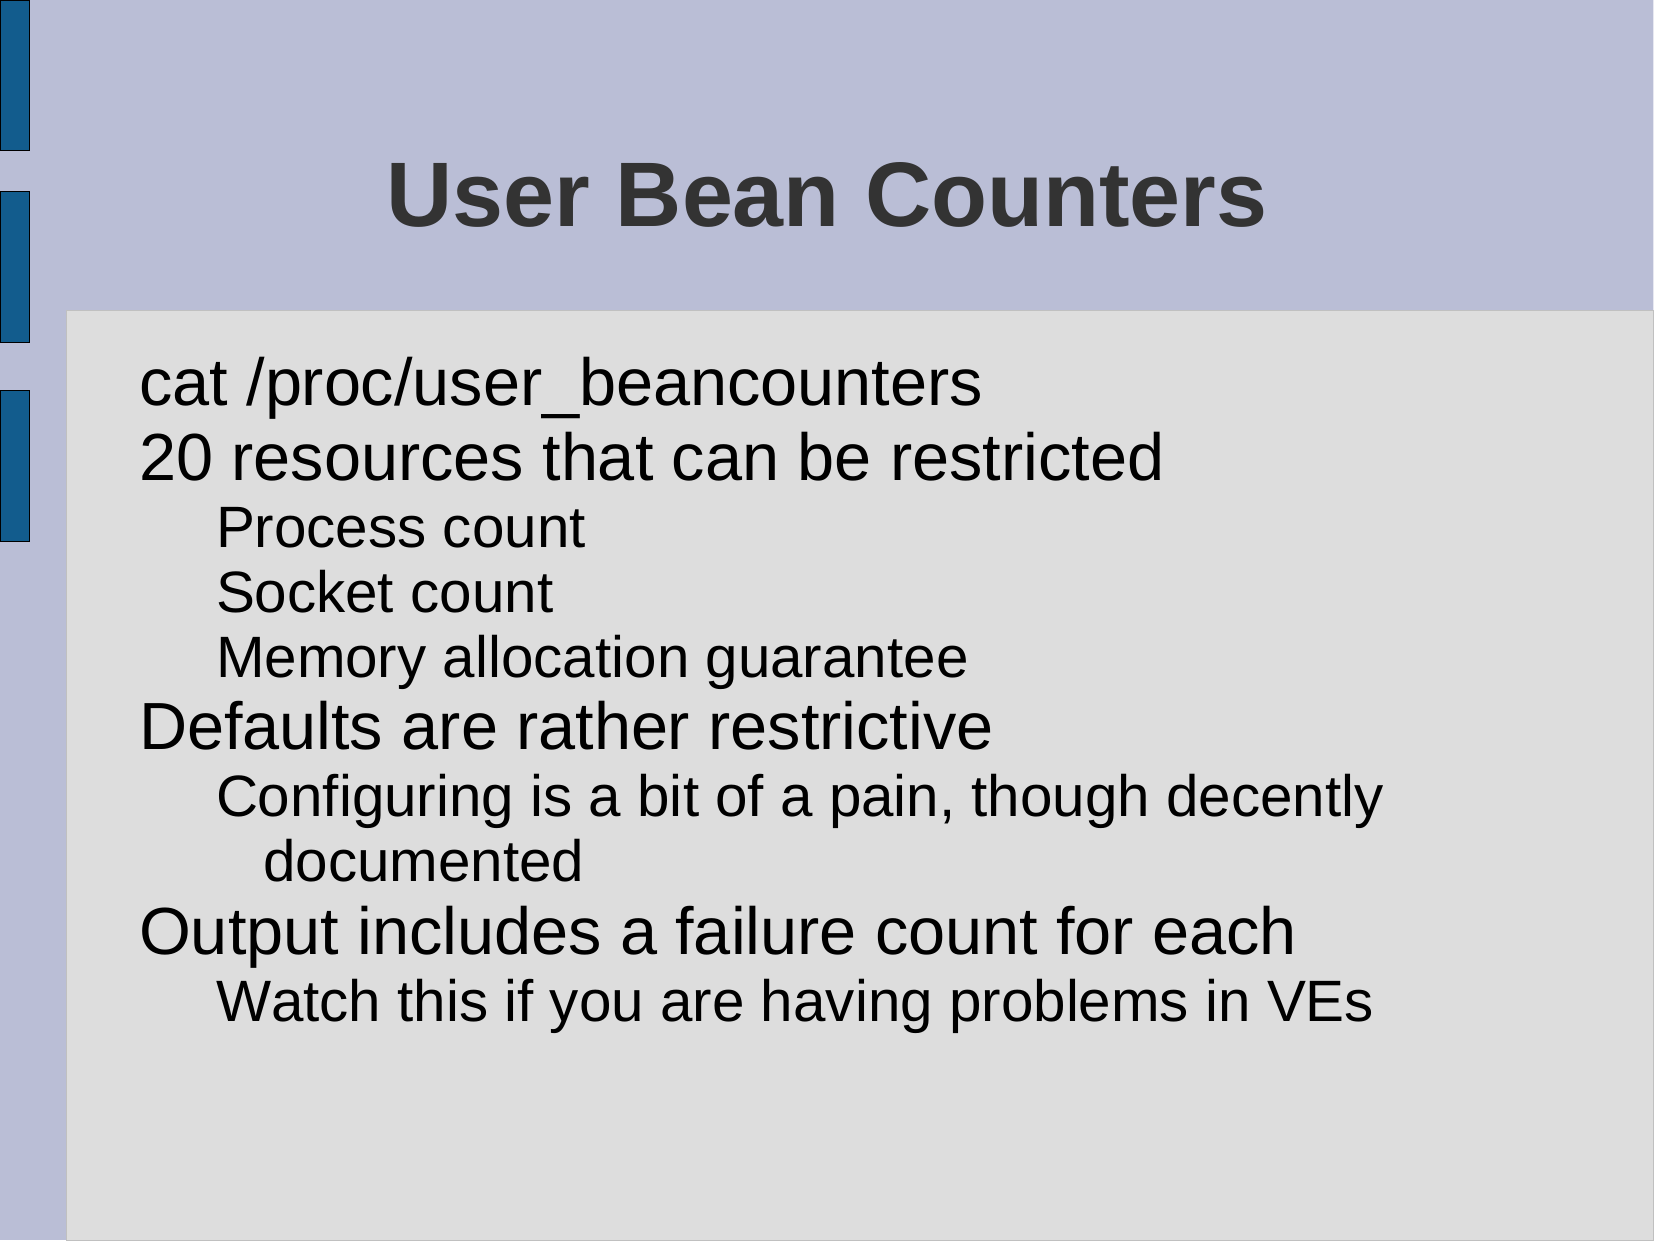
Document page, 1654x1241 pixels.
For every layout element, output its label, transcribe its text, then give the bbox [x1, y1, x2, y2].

title User Bean Counters [121, 91, 1534, 299]
list cat /proc/user_beancounters 20 resources that can be restricted Process count Socket count Memory allocation guarantee Defaults are rather restrictive Configuring is a bit of a pain, though decently documented Output includes a failure count for each Watch this if you are having problems in VEs [121, 344, 1534, 1127]
